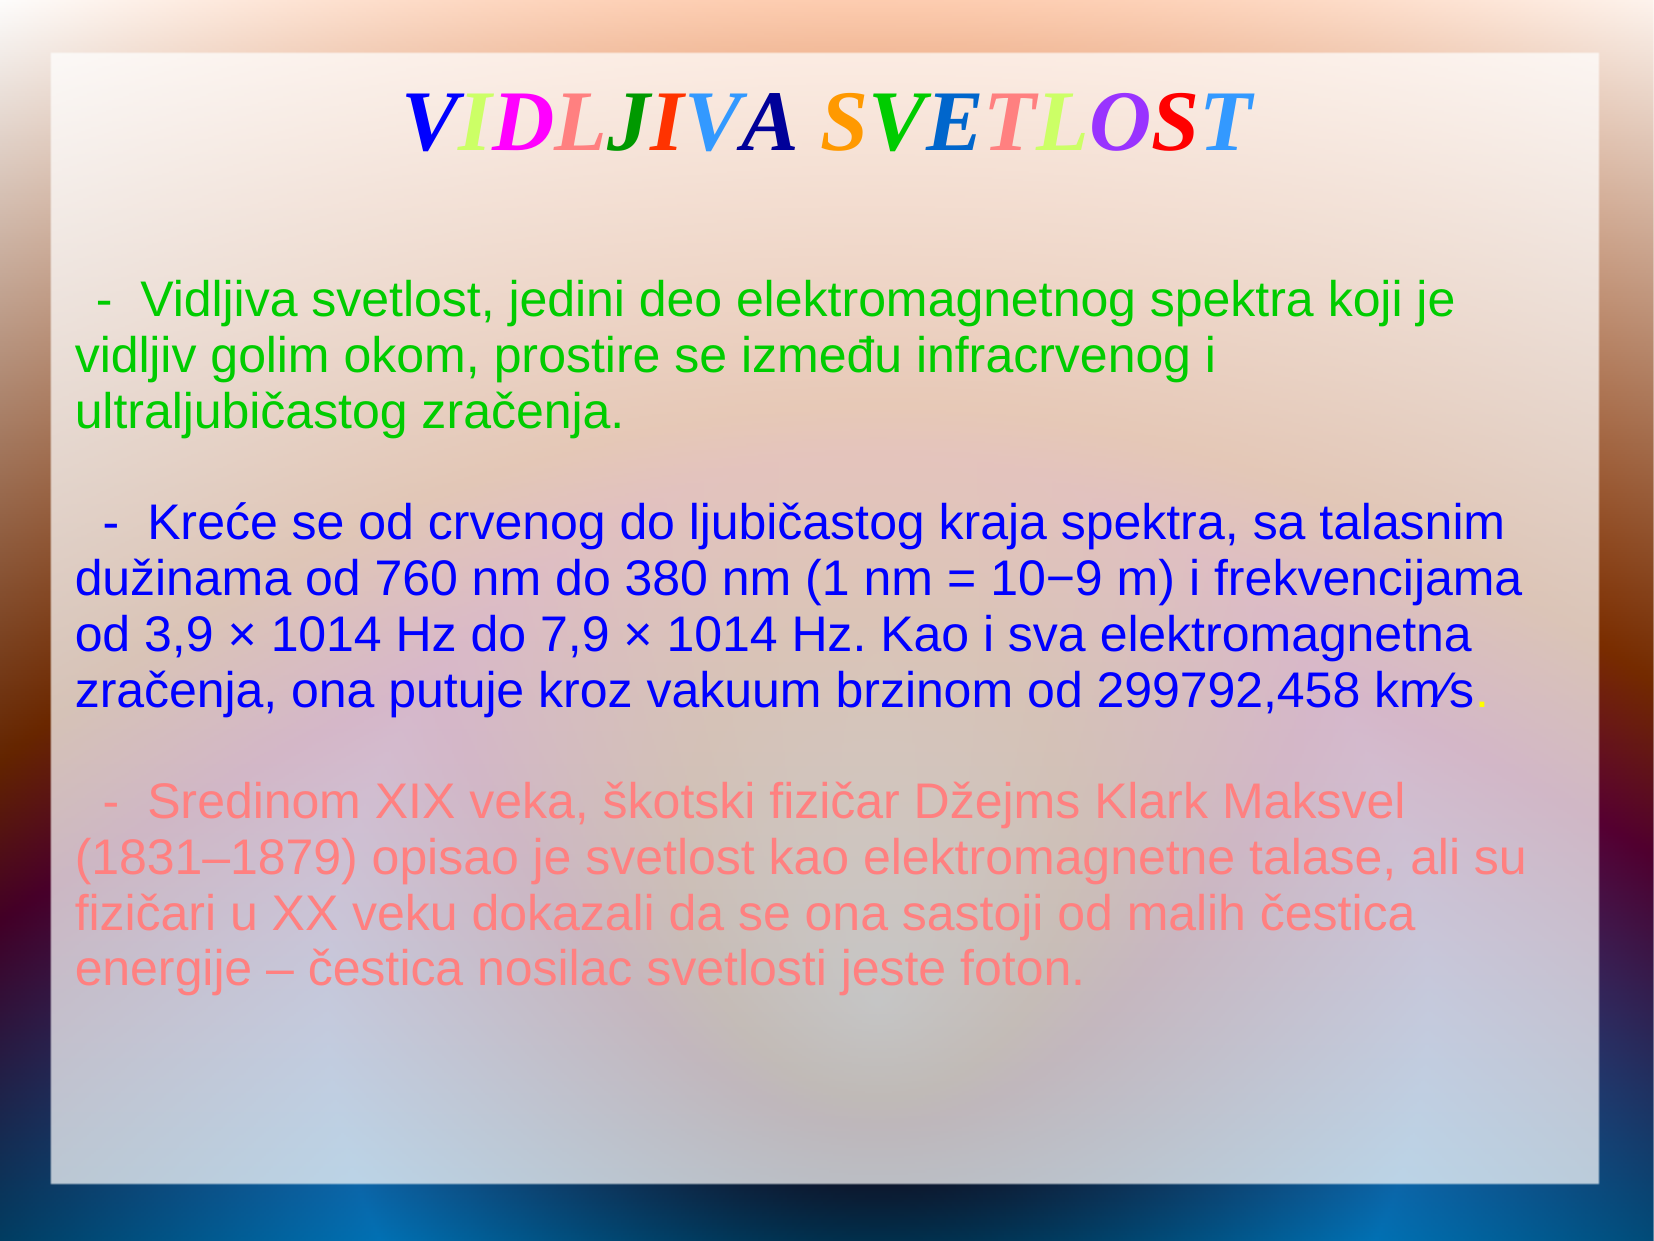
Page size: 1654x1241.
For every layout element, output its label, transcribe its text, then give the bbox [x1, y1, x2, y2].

picture [0, 0, 1654, 1241]
title VIDLJIVA SVETLOST [82, 17, 1571, 226]
text_box - Vidljiva svetlost, jedini deo elektromagnetnog spektra koji je vidljiv golim okom, prostire se između infracrvenog i ultraljubičastog zračenja. - Kreće se od crvenog do ljubičastog kraja spektra, sa talasnim dužinama od 760 nm do 380 nm (1 nm = 10−9 m) i frekvencijama od 3,9 × 1014 Hz do 7,9 × 1014 Hz. Kao i sva elektromagnetna zračenja, ona putuje kroz vakuum brzinom od 299792,458 km∕s. - Sredinom XIX veka, škotski fizičar Džejms Klark Maksvel (1831–1879) opisao je svetlost kao elektromagnetne talase, ali su fizičari u XX veku dokazali da se ona sastoji od malih čestica energije – čestica nosilac svetlosti jeste foton. [60, 264, 1576, 1046]
